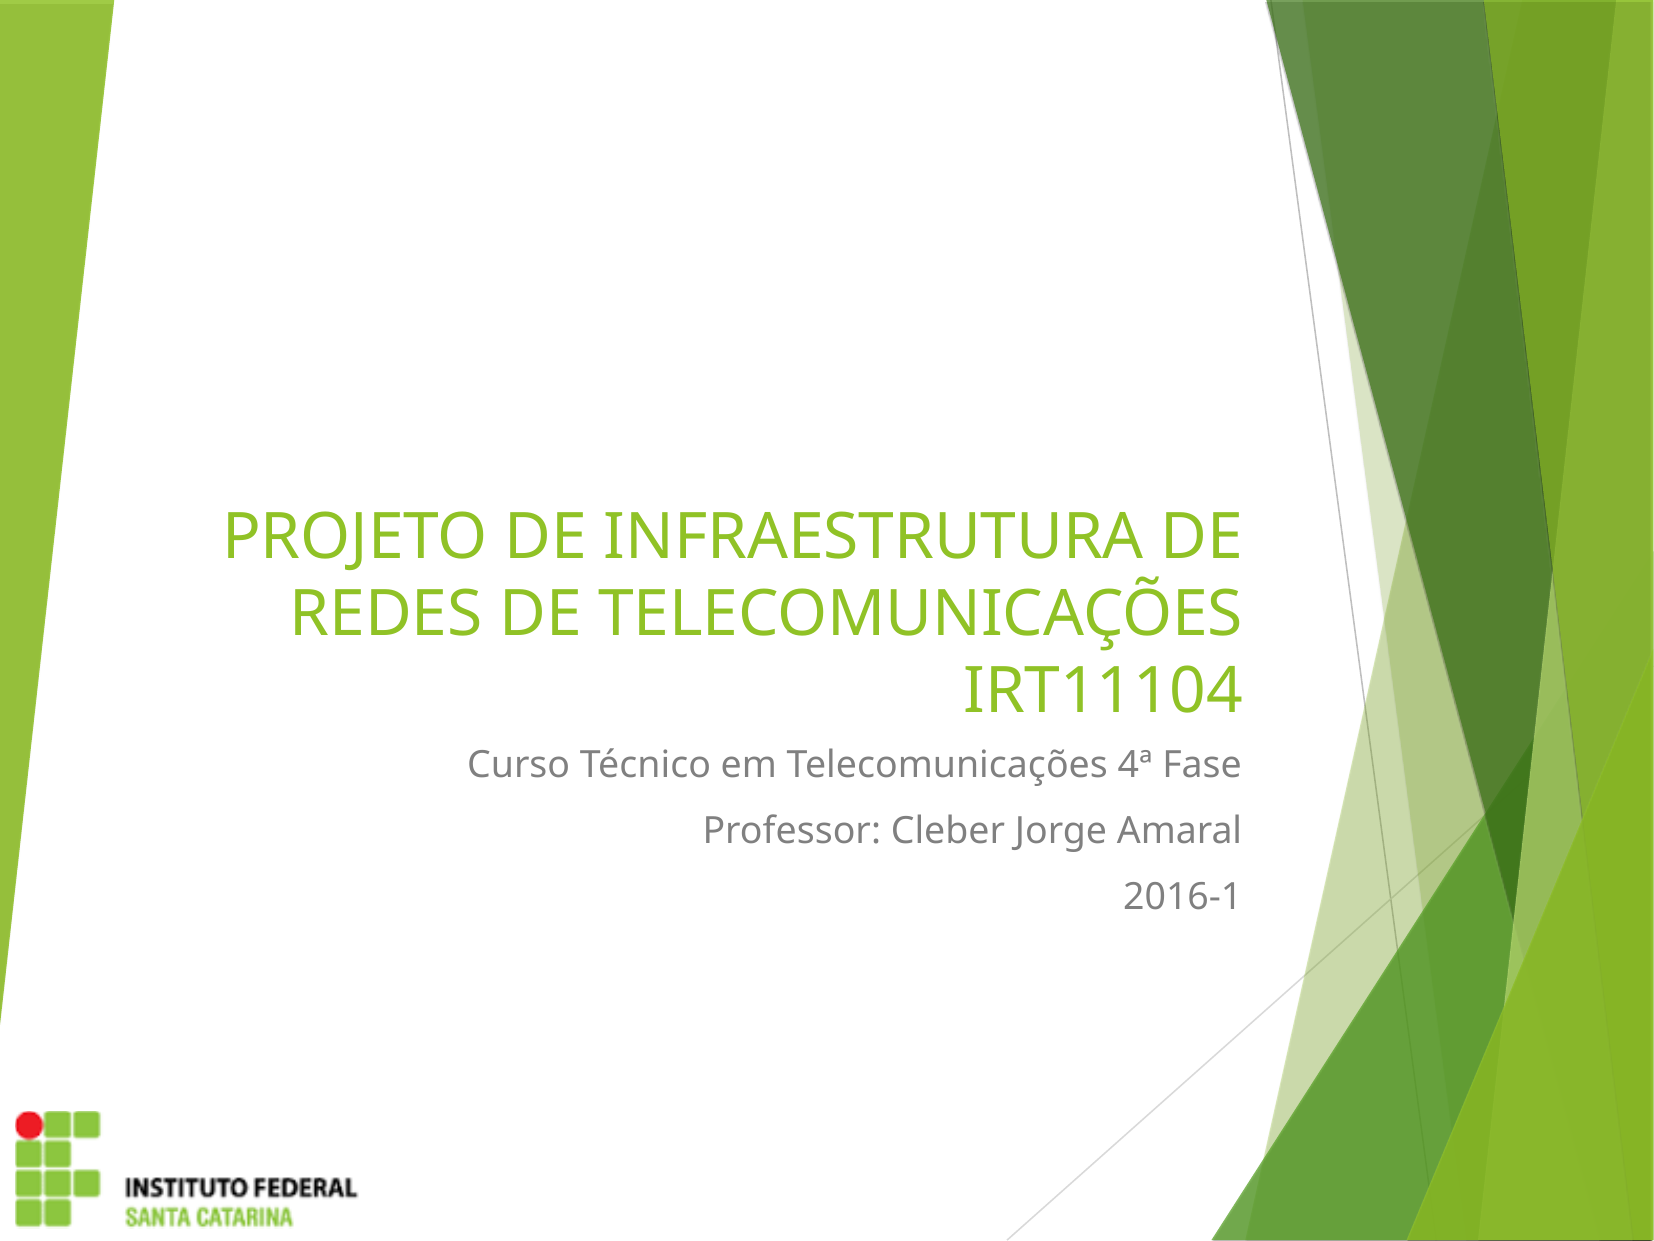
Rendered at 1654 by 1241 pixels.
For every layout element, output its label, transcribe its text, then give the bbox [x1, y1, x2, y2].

picture [15, 1111, 361, 1229]
subtitle Curso Técnico em Telecomunicações 4ª Fase Professor: Cleber Jorge Amaral 2016-1 [204, 732, 1258, 1051]
title PROJETO DE INFRAESTRUTURA DE REDES DE TELECOMUNICAÇÕES IRT11104 [204, 434, 1258, 732]
